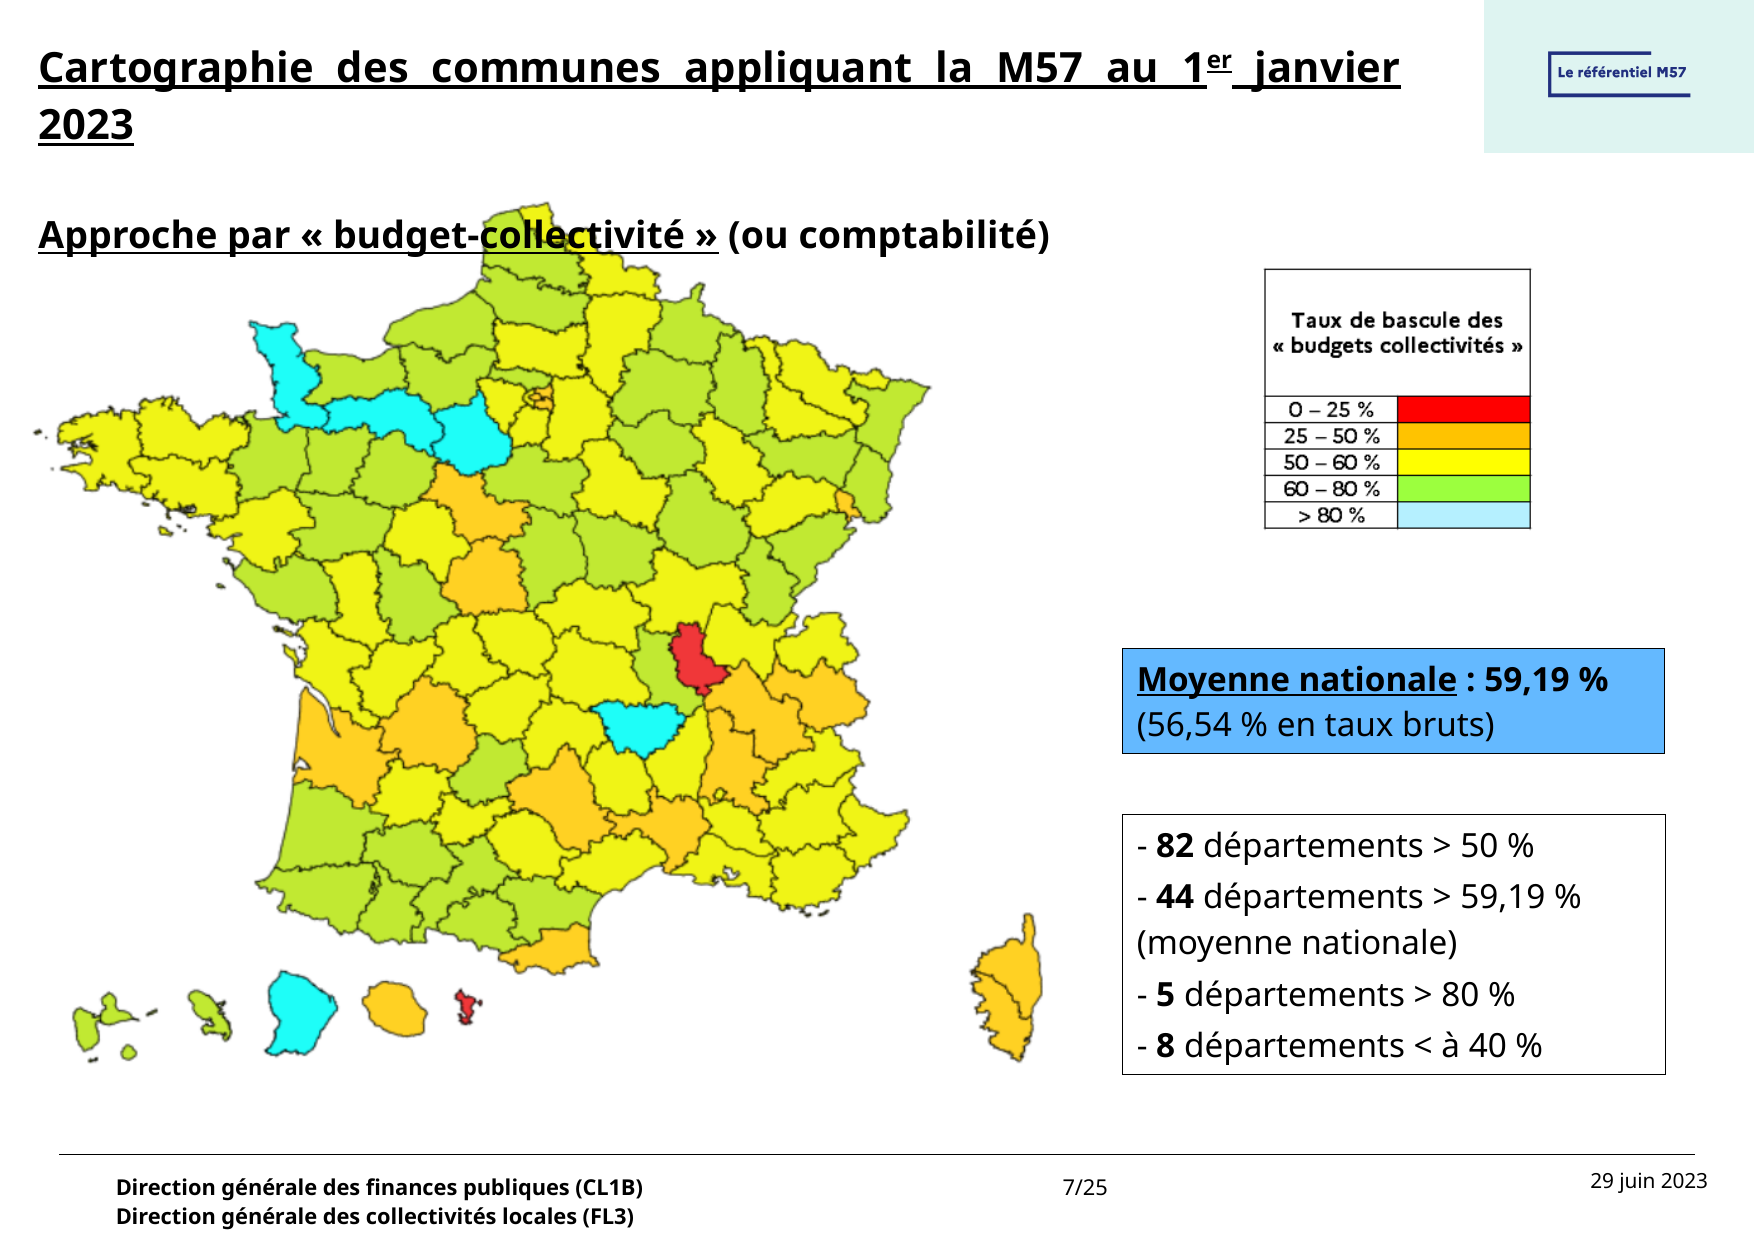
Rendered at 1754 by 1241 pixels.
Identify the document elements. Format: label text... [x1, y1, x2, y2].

text_box Cartographie des communes appliquant la M57 au 1er janvier 2023 Approche par « budget-collectivité » (ou comptabilité) [23, 30, 1416, 193]
text_box Moyenne nationale : 59,19 % (56,54 % en taux bruts) [1122, 648, 1665, 745]
picture [30, 193, 1099, 1075]
picture [1252, 255, 1546, 544]
picture [1484, 0, 1754, 154]
text_box - 82 départements > 50 % - 44 départements > 59,19 % (moyenne nationale) - 5 départements > 80 % - 8 départements < à 40 % [1122, 814, 1666, 1052]
